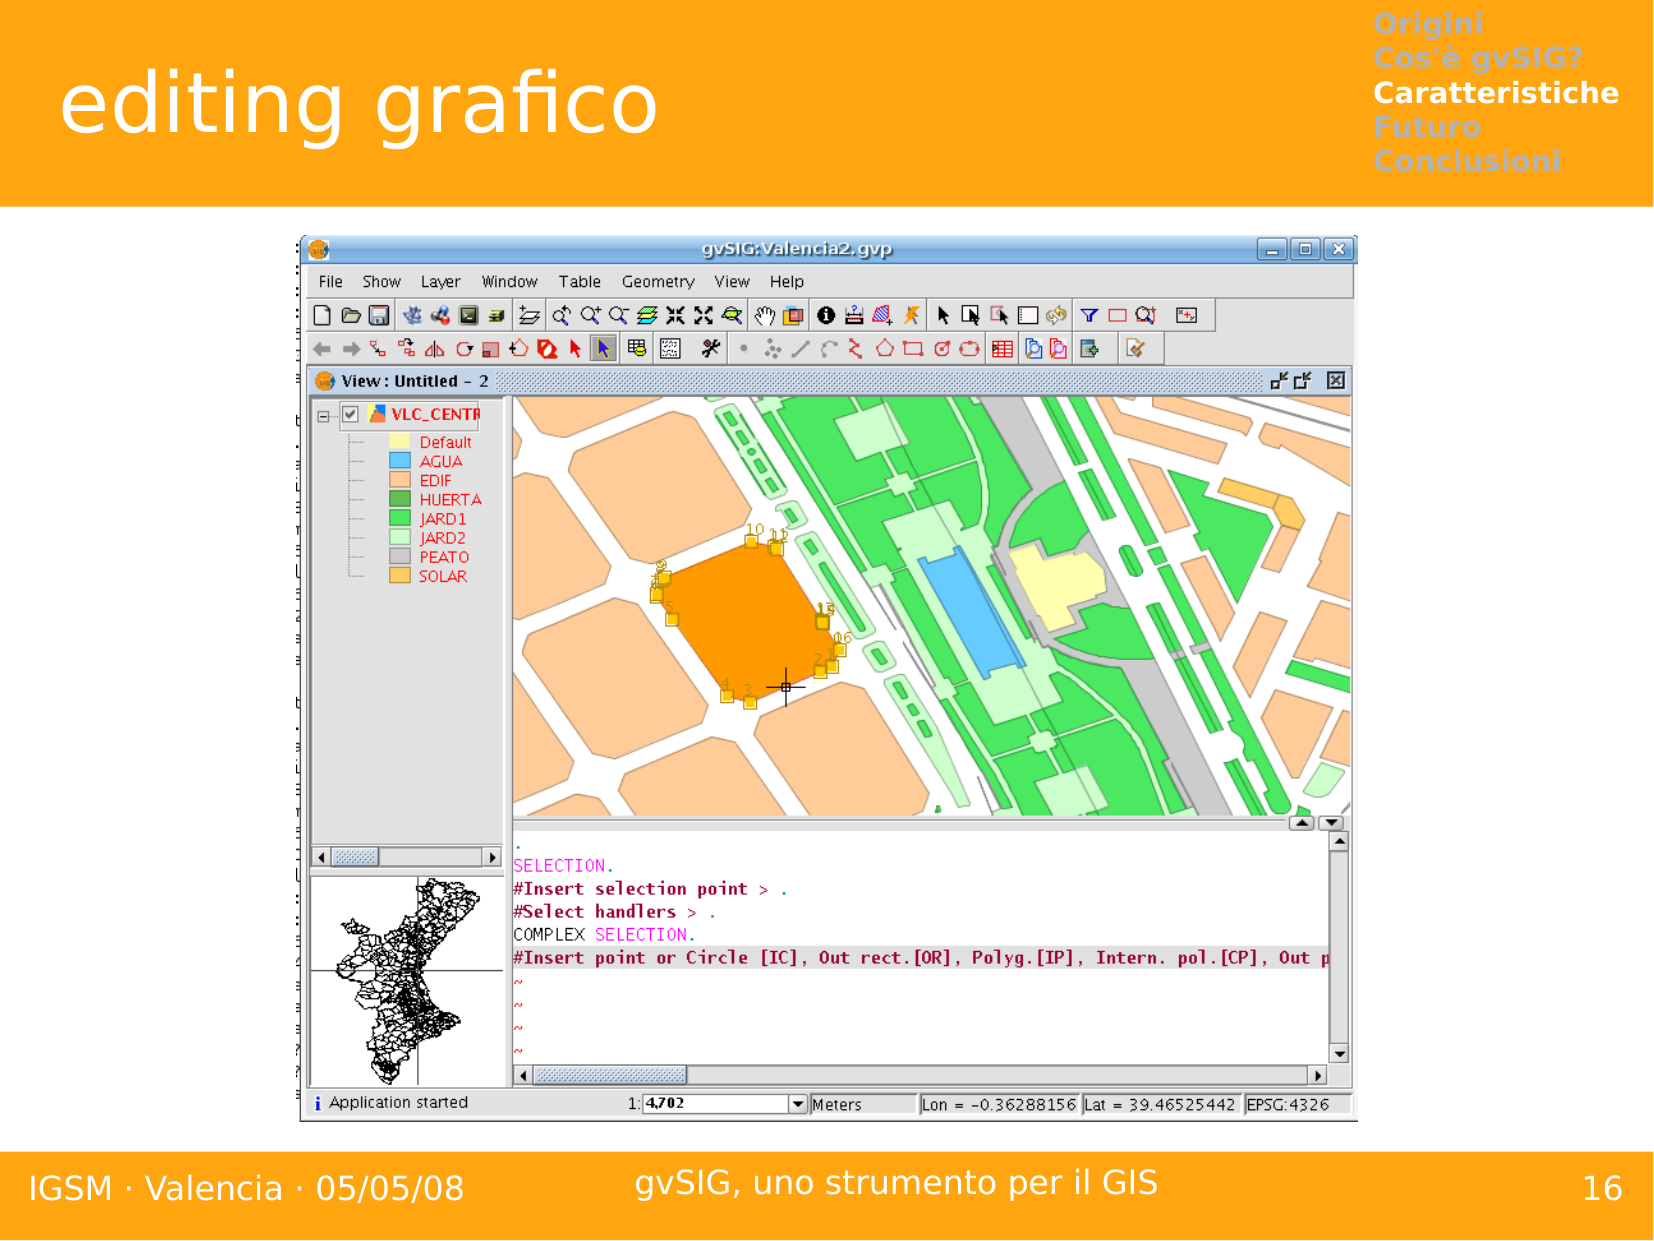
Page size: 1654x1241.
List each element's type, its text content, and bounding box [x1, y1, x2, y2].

title editing grafico [59, 29, 1358, 178]
text_box Origini Cos'è gvSIG? Caratteristiche Futuro Conclusioni [1358, 0, 1654, 207]
picture [296, 235, 1358, 1123]
